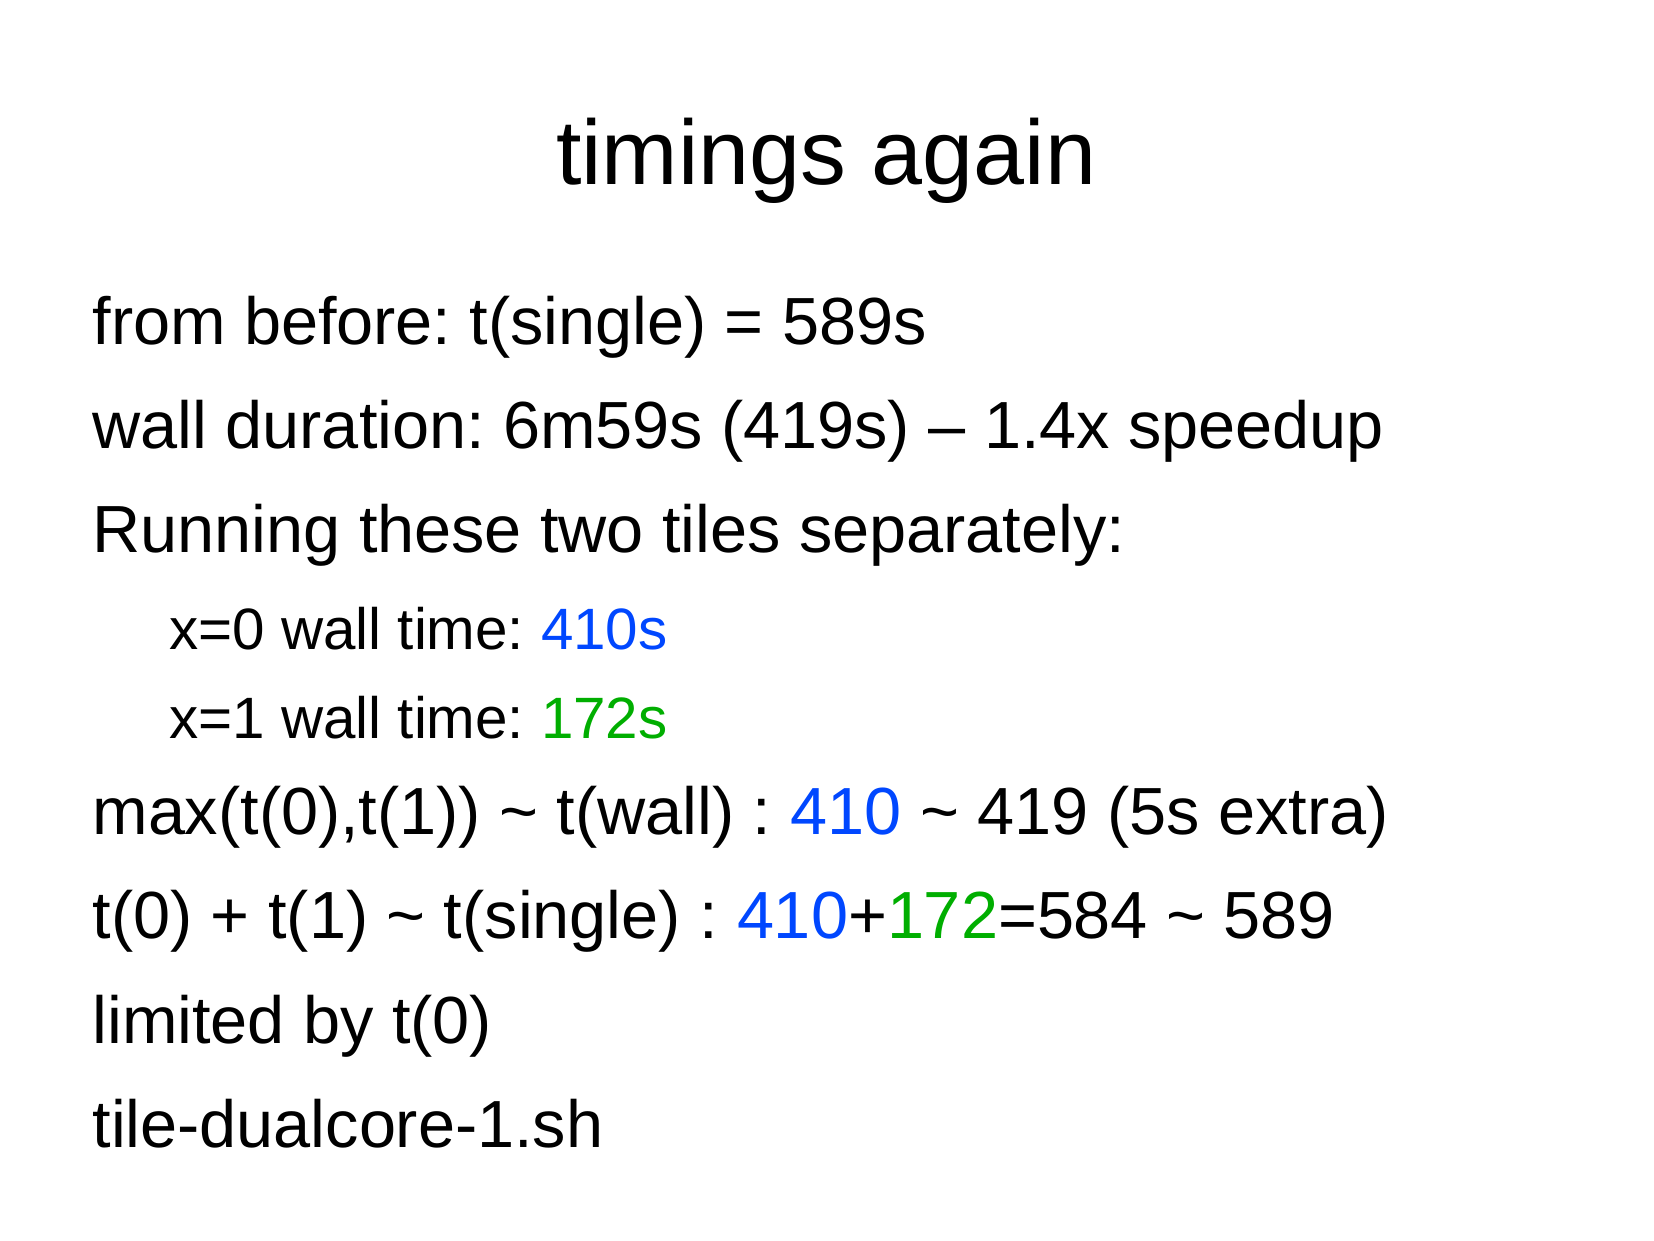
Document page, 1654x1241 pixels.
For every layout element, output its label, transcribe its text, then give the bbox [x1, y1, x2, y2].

title timings again [82, 49, 1571, 257]
list from before: t(single) = 589s wall duration: 6m59s (419s) – 1.4x speedup Running these two tiles separately: x=0 wall time: 410s x=1 wall time: 172s max(t(0),t(1)) ~ t(wall) : 410 ~ 419 (5s extra) t(0) + t(1) ~ t(single) : 410+172=584 ~ 589 limited by t(0) tile-dualcore-1.sh [74, 283, 1563, 1180]
